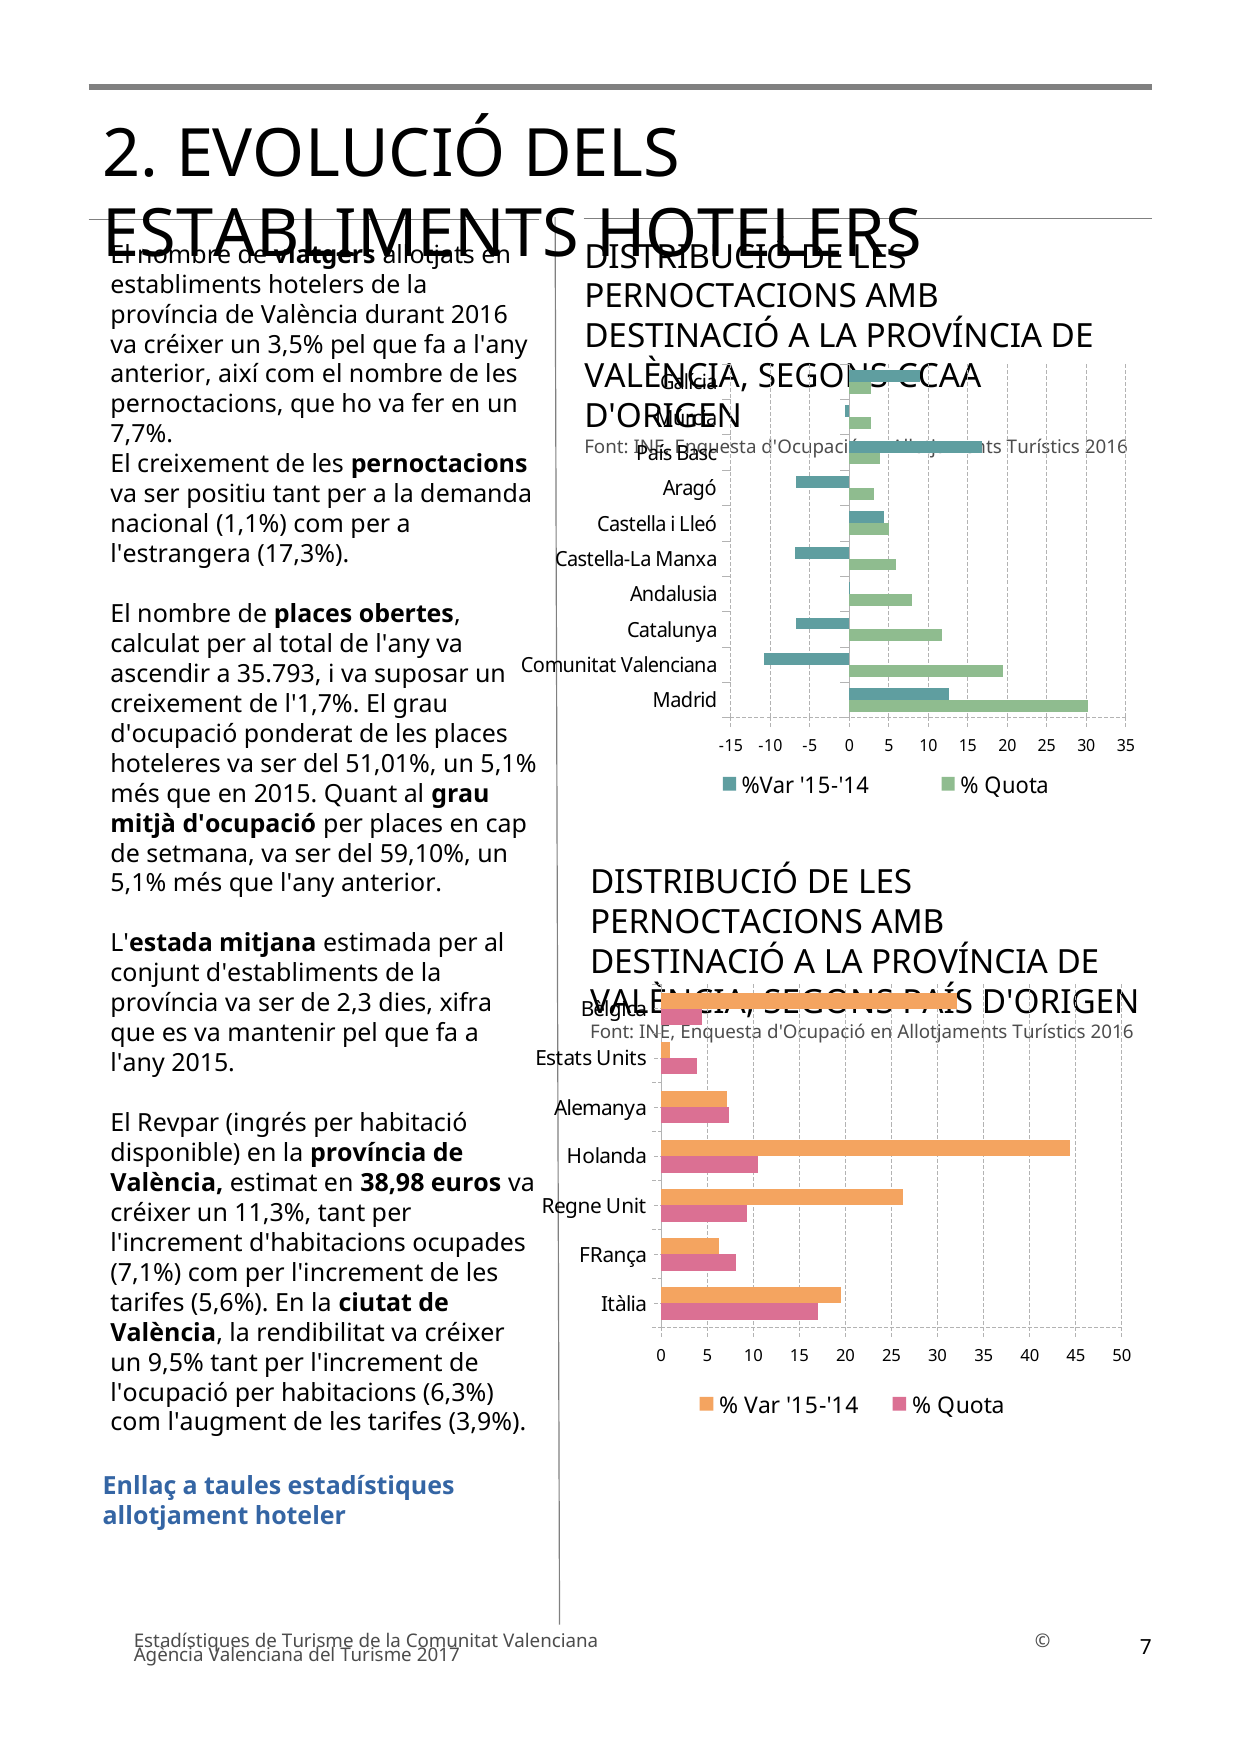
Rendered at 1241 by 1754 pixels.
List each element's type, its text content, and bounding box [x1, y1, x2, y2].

text_box 2. EVOLUCIÓ DELS ESTABLIMENTS HOTELERS [87, 102, 1182, 198]
text_box DISTRIBUCIÓ DE LES PERNOCTACIONS AMB DESTINACIÓ A LA PROVÍNCIA DE VALÈNCIA, SEGONS CCAA D'ORIGEN Font: INE, Enquesta d'Ocupació en Allotjaments Turístics 2016 [569, 227, 1156, 337]
text_box DISTRIBUCIÓ DE LES PERNOCTACIONS AMB DESTINACIÓ A LA PROVÍNCIA DE VALÈNCIA, SEGONS PAÍS D'ORIGEN Font: INE, Enquesta d'Ocupació en Allotjaments Turístics 2016 [575, 852, 1162, 1051]
chart [520, 337, 1157, 809]
chart [524, 957, 1161, 1429]
text_box Enllaç a taules estadístiques allotjament hoteler [87, 1461, 560, 1537]
text_box El nombre de viatgers allotjats en establiments hotelers de la província de València durant 2016 va créixer un 3,5% pel que fa a l'any anterior, així com el nombre de les pernoctacions, que ho va fer en un 7,7%. El creixement de les pernoctacions va ser positiu tant per a la demanda nacional (1,1%) com per a l'estrangera (17,3%). El nombre de places obertes, calculat per al total de l'any va ascendir a 35.793, i va suposar un creixement de l'1,7%. El grau d'ocupació ponderat de les places hoteleres va ser del 51,01%, un 5,1% més que en 2015. Quant al grau mitjà d'ocupació per places en cap de setmana, va ser del 59,10%, un 5,1% més que l'any anterior. L'estada mitjana estimada per al conjunt d'establiments de la província va ser de 2,3 dies, xifra que es va mantenir pel que fa a l'any 2015. El Revpar (ingrés per habitació disponible) en la província de València, estimat en 38,98 euros va créixer un 11,3%, tant per l'increment d'habitacions ocupades (7,1%) com per l'increment de les tarifes (5,6%). En la ciutat de València, la rendibilitat va créixer un 9,5% tant per l'increment de l'ocupació per habitacions (6,3%) com l'augment de les tarifes (3,9%). [95, 230, 556, 1444]
